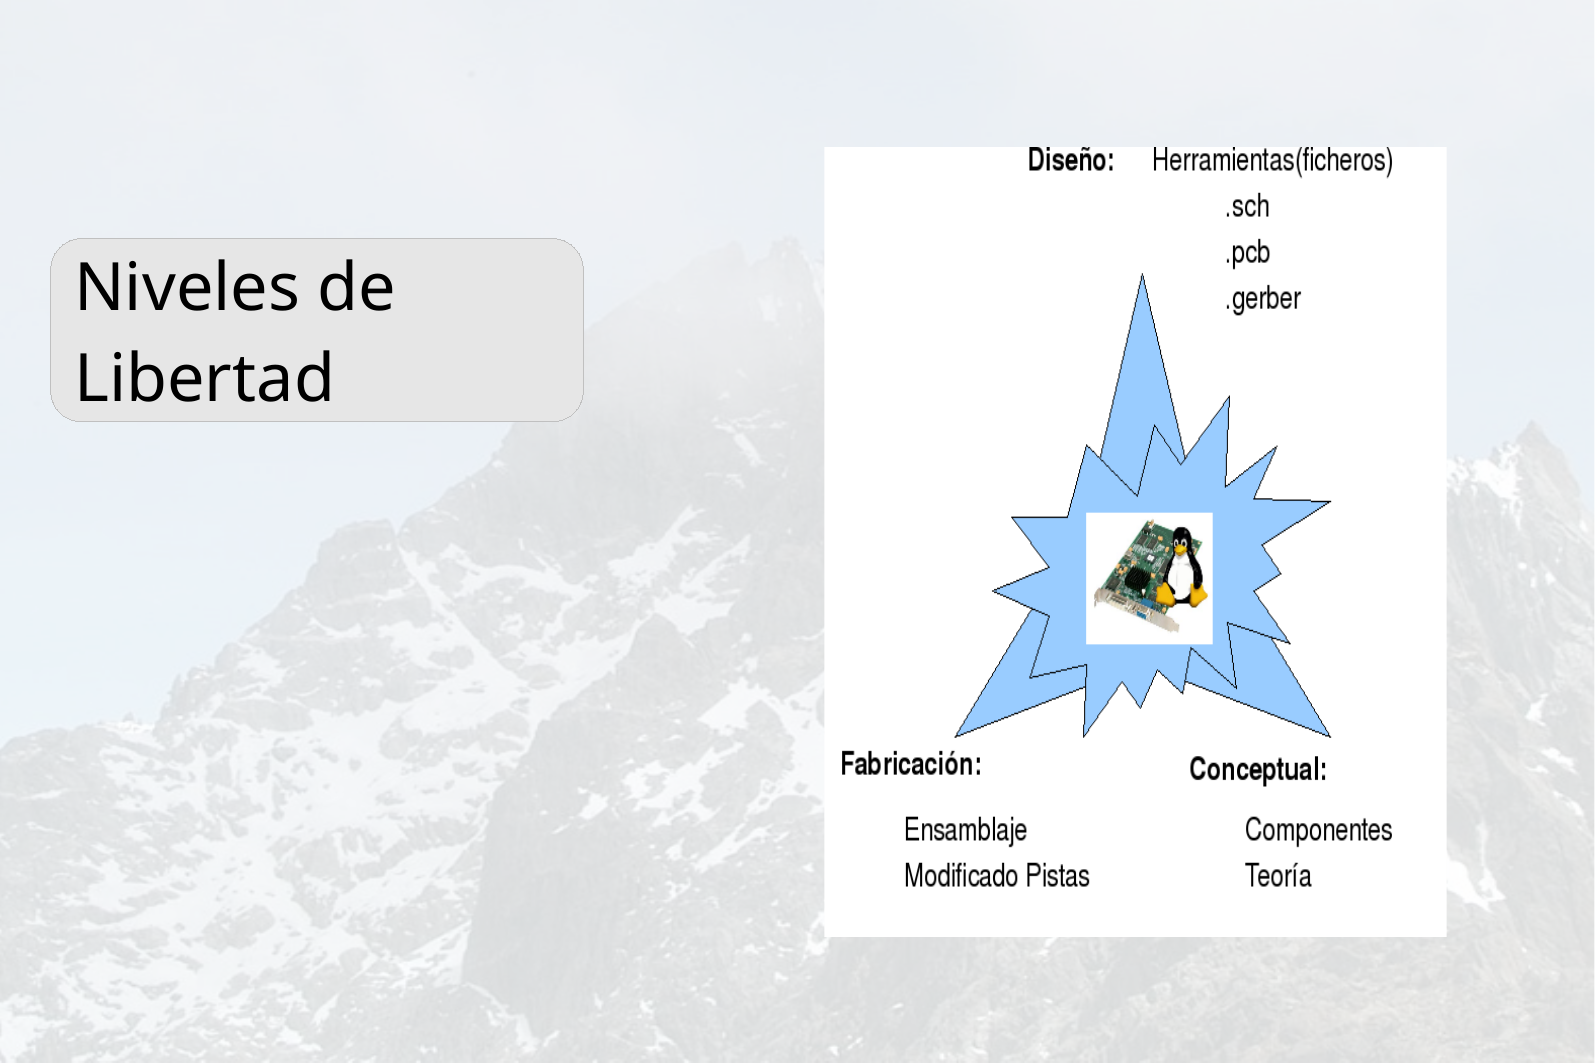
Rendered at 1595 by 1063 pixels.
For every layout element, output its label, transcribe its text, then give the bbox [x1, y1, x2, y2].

text_box Niveles de Libertad [50, 238, 584, 422]
picture [824, 147, 1447, 937]
